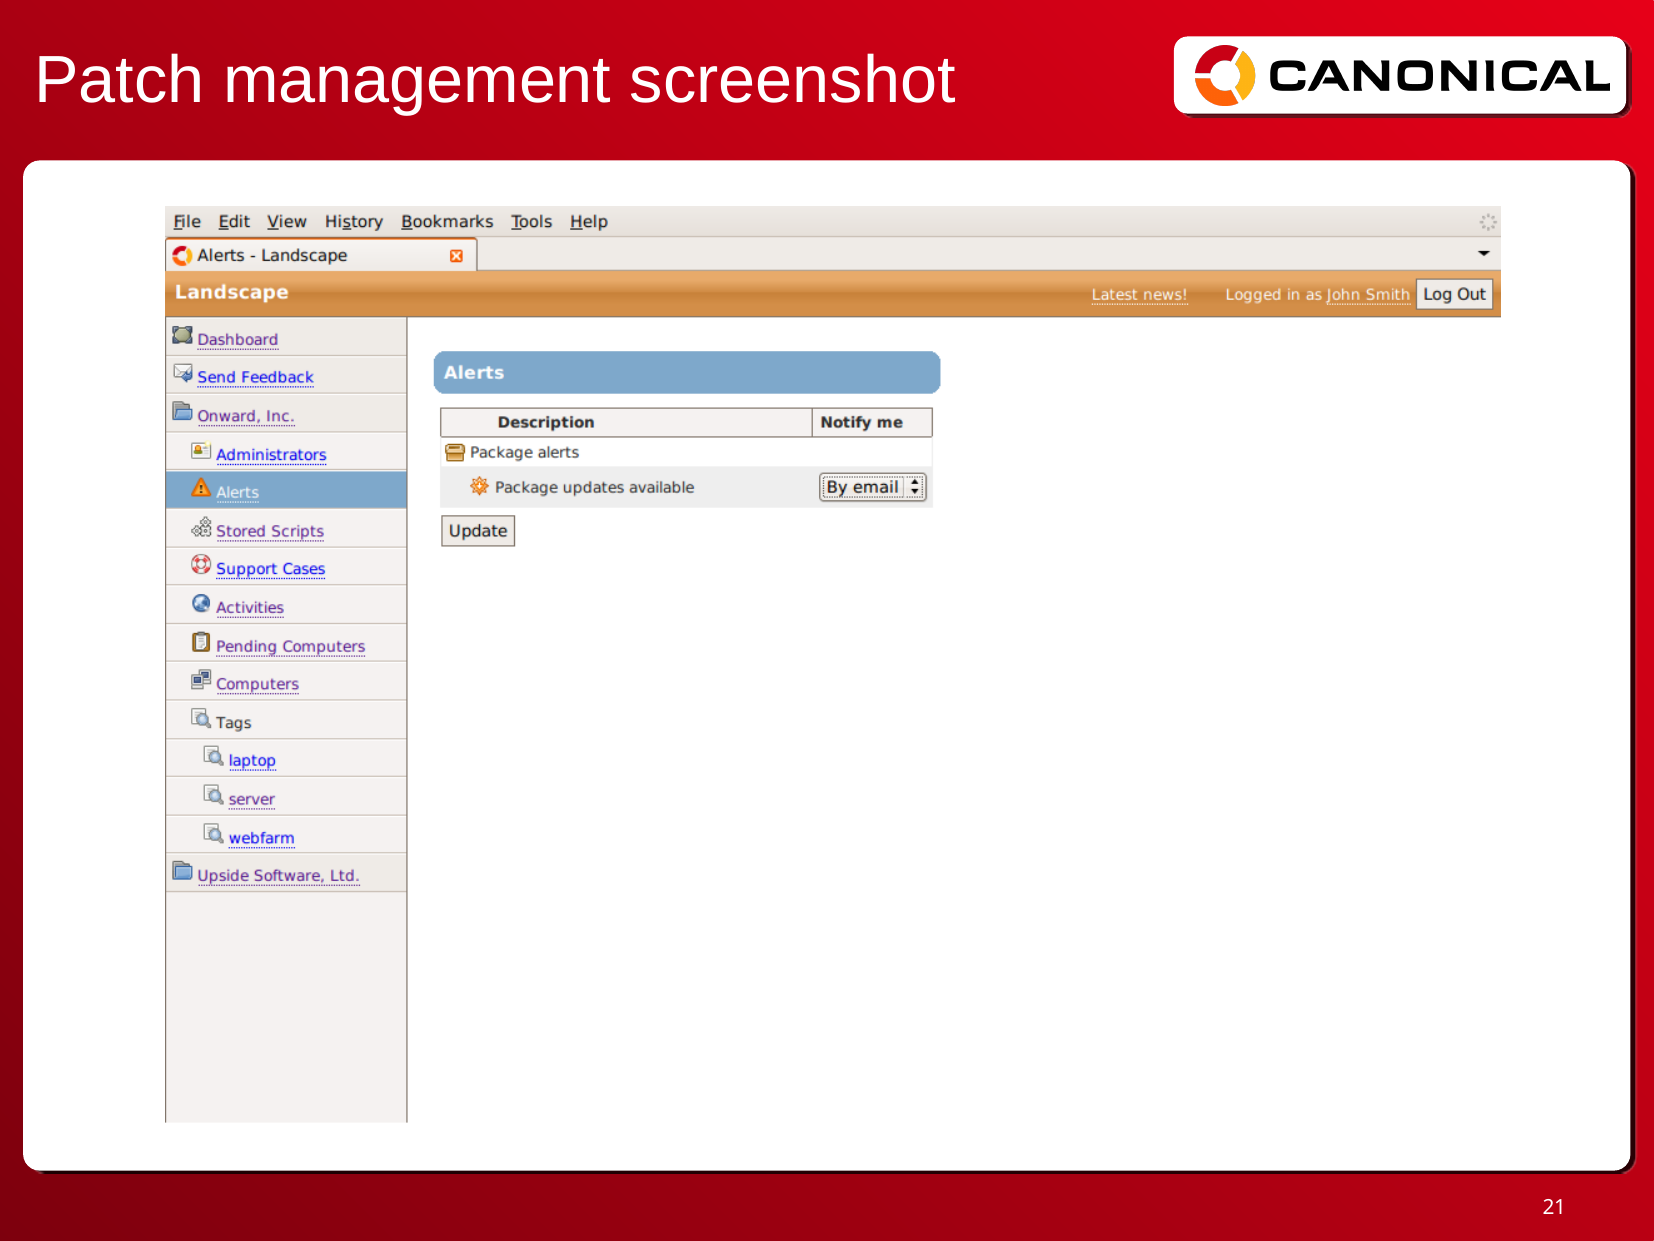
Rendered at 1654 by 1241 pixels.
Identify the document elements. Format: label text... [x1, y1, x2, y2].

picture [1548, 45, 1610, 106]
title Patch management screenshot [34, 19, 1548, 151]
picture [165, 206, 1501, 1124]
